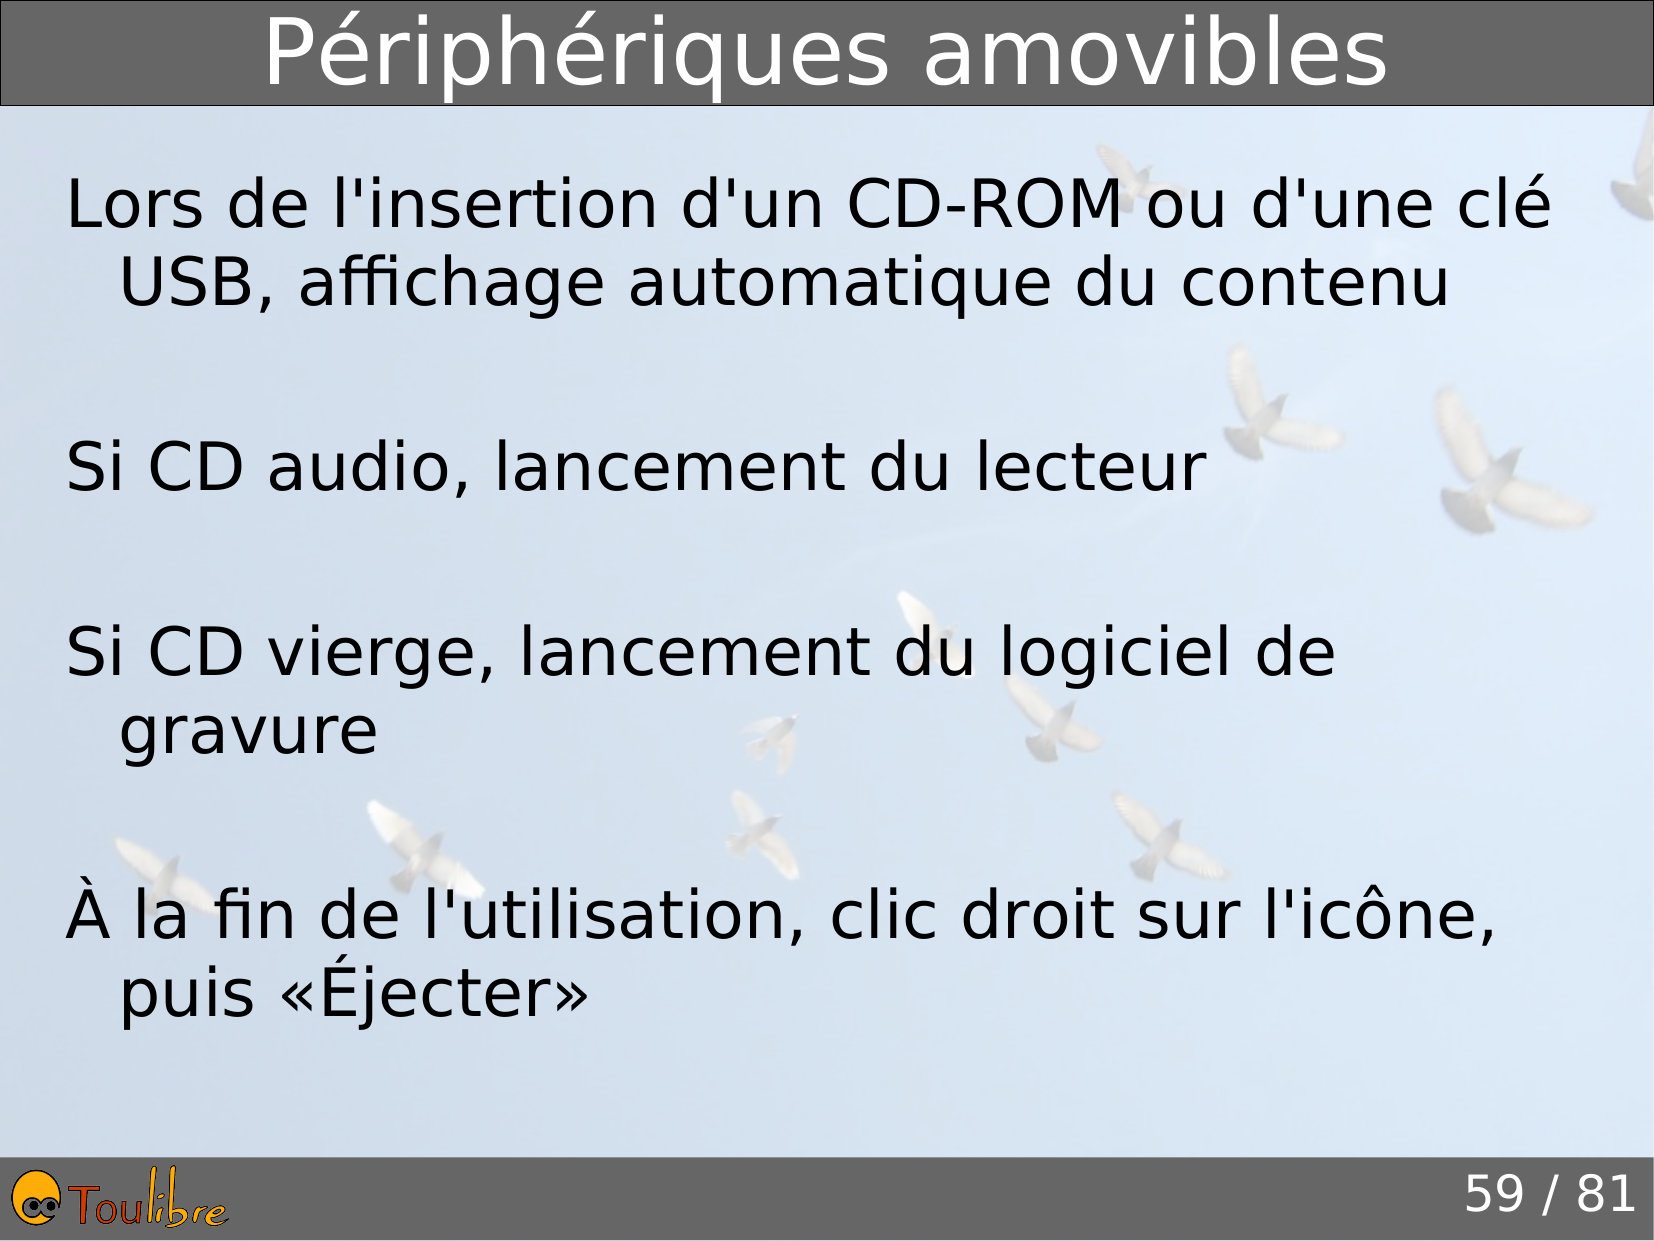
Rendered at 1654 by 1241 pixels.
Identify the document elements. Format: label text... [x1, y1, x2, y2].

list Lors de l'insertion d'un CD-ROM ou d'une clé USB, affichage automatique du contenu Si CD audio, lancement du lecteur Si CD vierge, lancement du logiciel de gravure À la fin de l'utilisation, clic droit sur l'icône, puis «Éjecter» [47, 165, 1609, 1076]
title Périphériques amovibles [0, 0, 1654, 107]
picture [11, 1165, 229, 1228]
